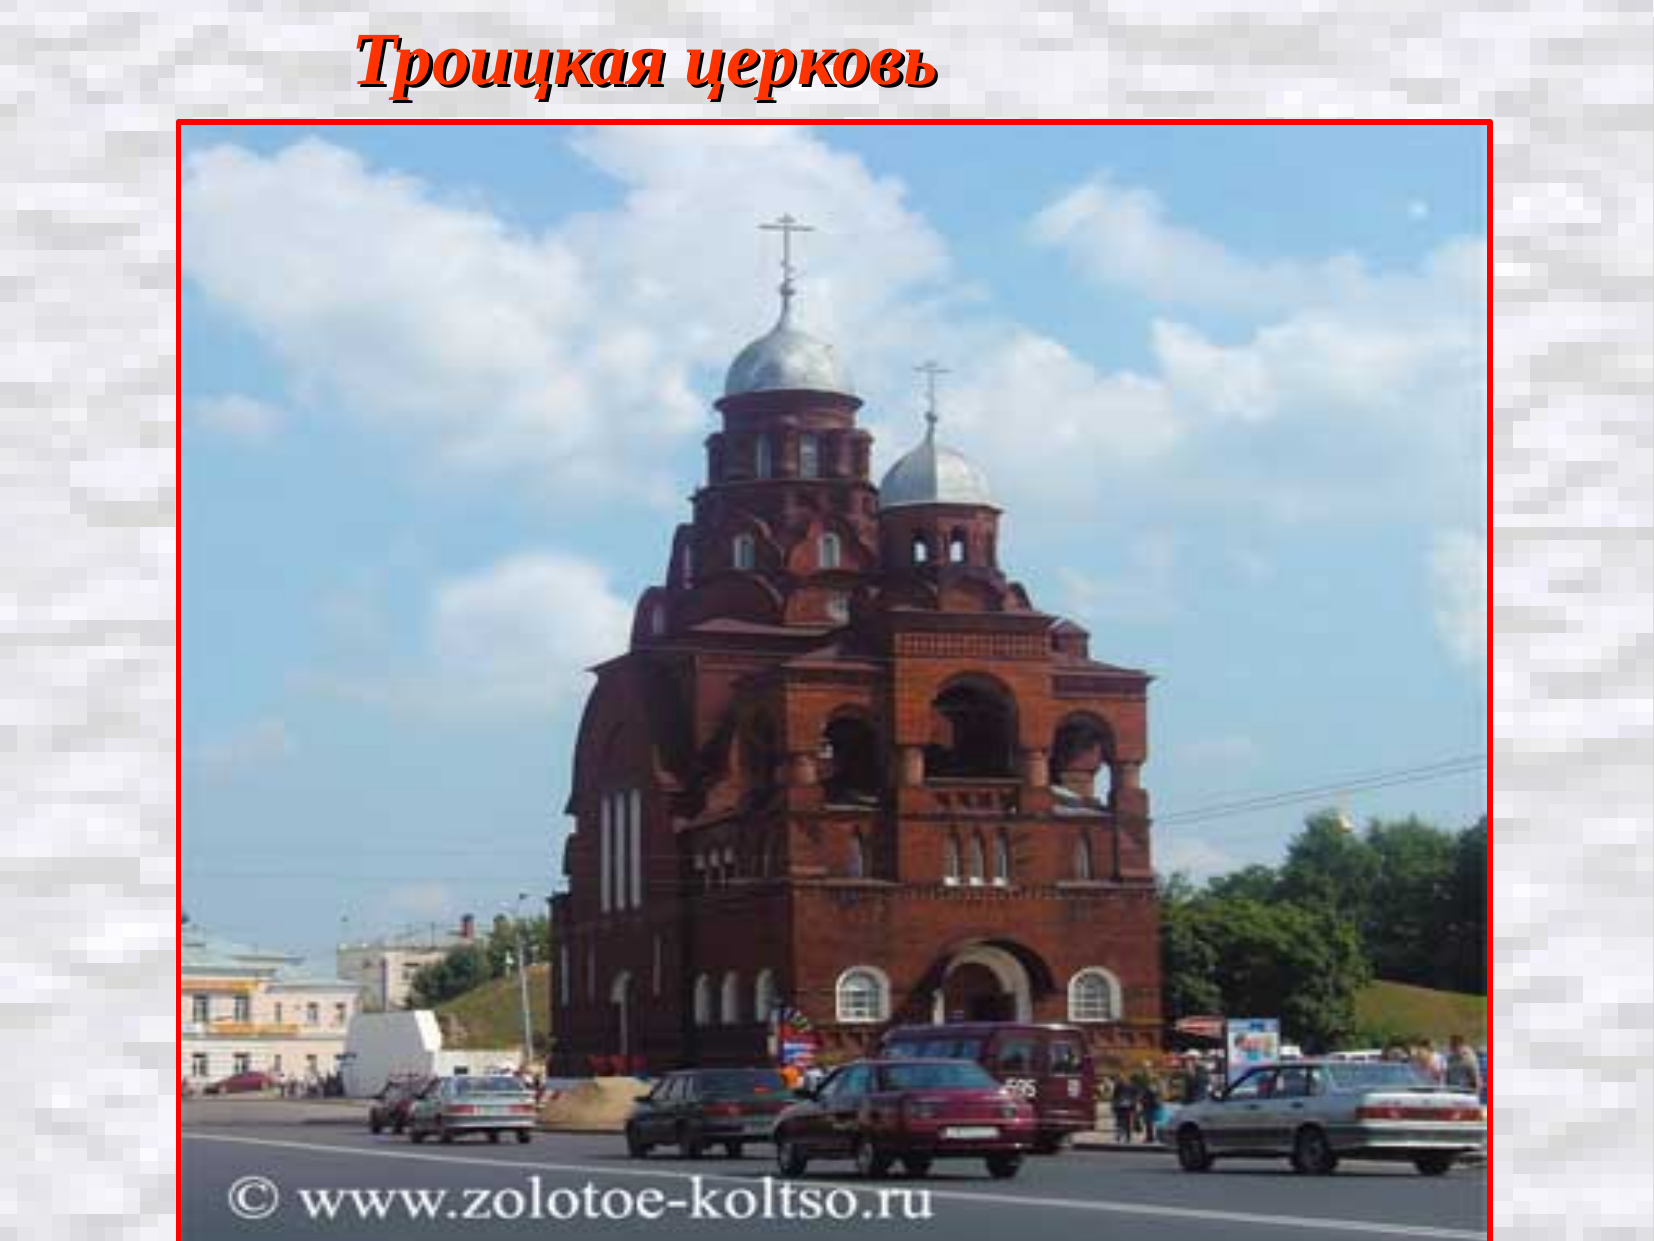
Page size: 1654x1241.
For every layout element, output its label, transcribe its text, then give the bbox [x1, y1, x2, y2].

picture [0, 0, 1654, 1241]
picture [181, 124, 1487, 1241]
text_box Троицкая церковь [336, 9, 1270, 275]
